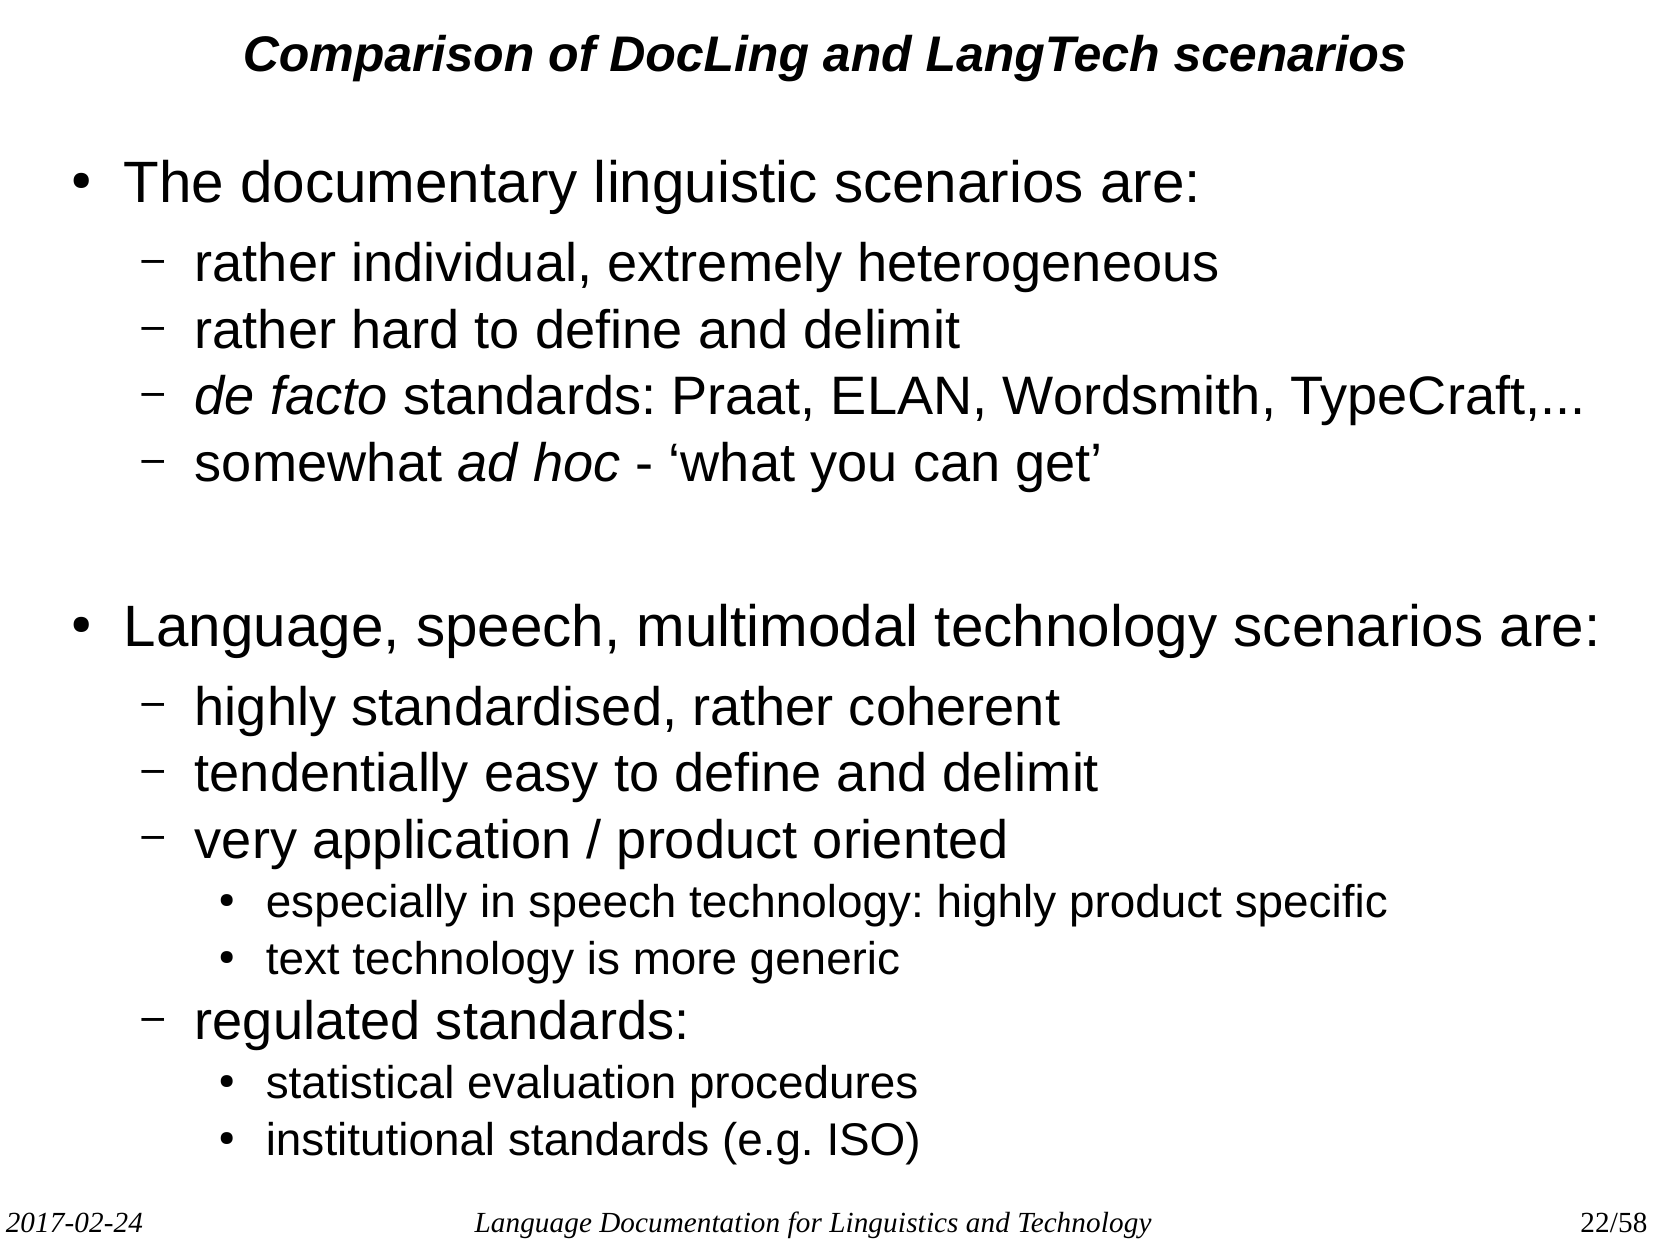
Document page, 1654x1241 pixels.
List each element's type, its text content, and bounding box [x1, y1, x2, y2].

title Comparison of DocLing and LangTech scenarios [0, 2, 1654, 106]
list The documentary linguistic scenarios are: rather individual, extremely heterogeneous rather hard to define and delimit de facto standards: Praat, ELAN, Wordsmith, TypeCraft,... somewhat ad hoc - ‘what you can get’ Language, speech, multimodal technology scenarios are: highly standardised, rather coherent tendentially easy to define and delimit very application / product oriented especially in speech technology: highly product specific text technology is more generic regulated standards: statistical evaluation procedures institutional standards (e.g. ISO) [53, 150, 1651, 1193]
